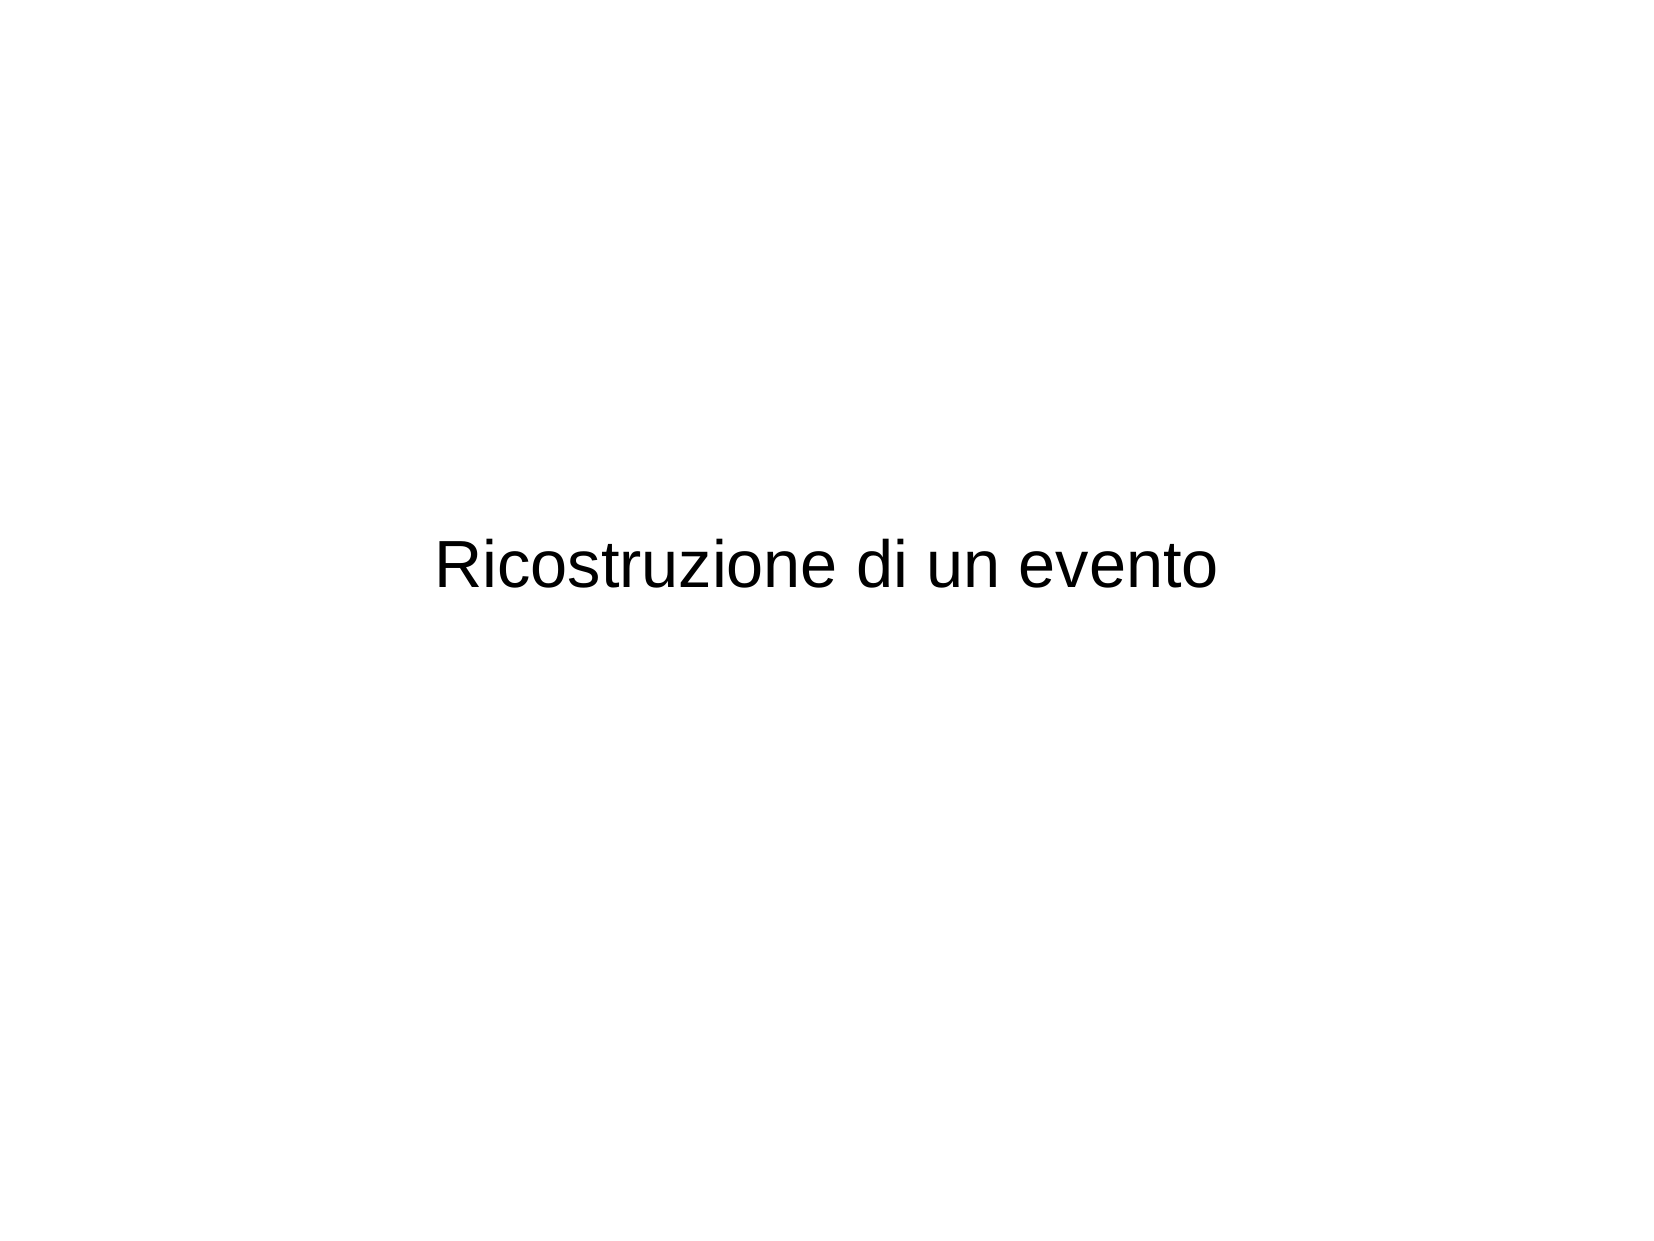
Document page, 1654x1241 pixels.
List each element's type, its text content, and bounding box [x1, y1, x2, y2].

subtitle Ricostruzione di un evento [82, 19, 1571, 1109]
